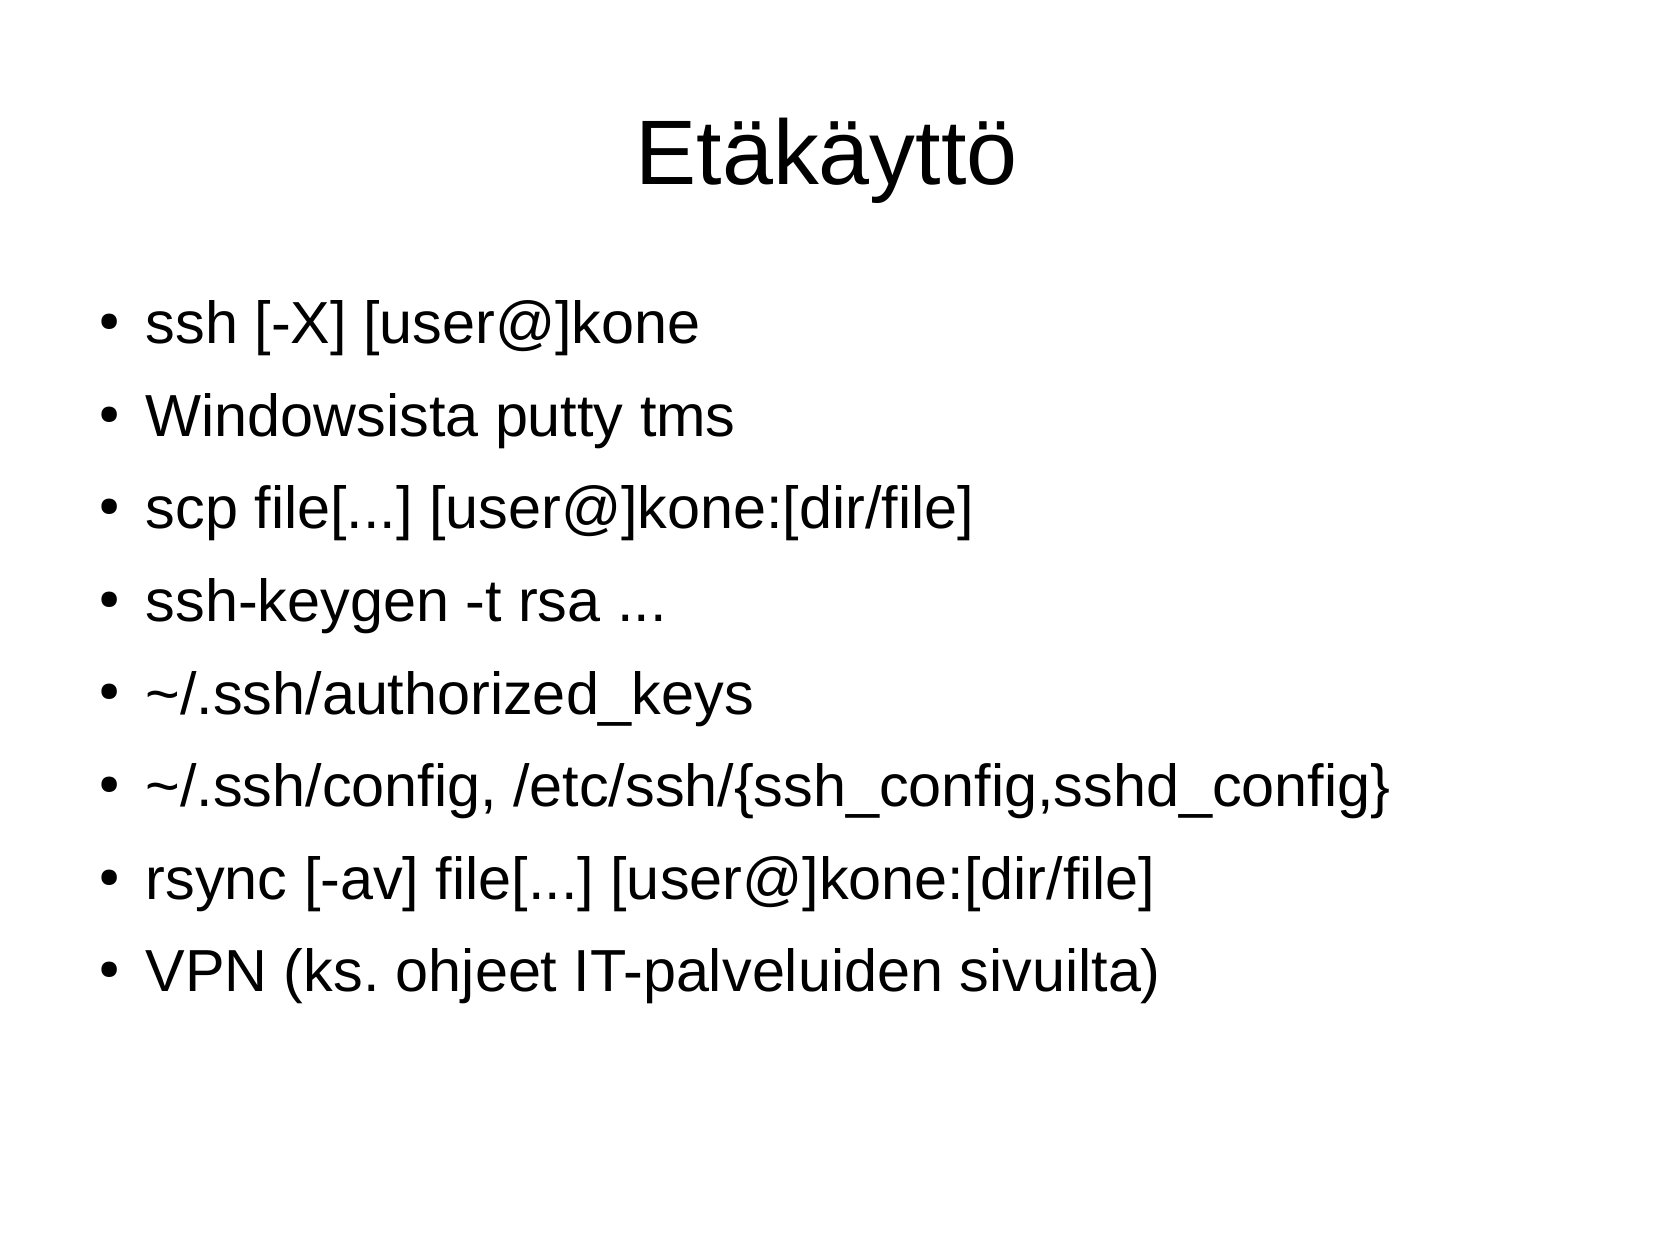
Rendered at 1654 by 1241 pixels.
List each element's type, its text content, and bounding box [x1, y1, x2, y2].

title Etäkäyttö [82, 49, 1571, 257]
list ssh [-X] [user@]kone Windowsista putty tms scp file[...] [user@]kone:[dir/file] ssh-keygen -t rsa ... ~/.ssh/authorized_keys ~/.ssh/config, /etc/ssh/{ssh_config,sshd_config} rsync [-av] file[...] [user@]kone:[dir/file] VPN (ks. ohjeet IT-palveluiden sivuilta) [82, 290, 1571, 1010]
